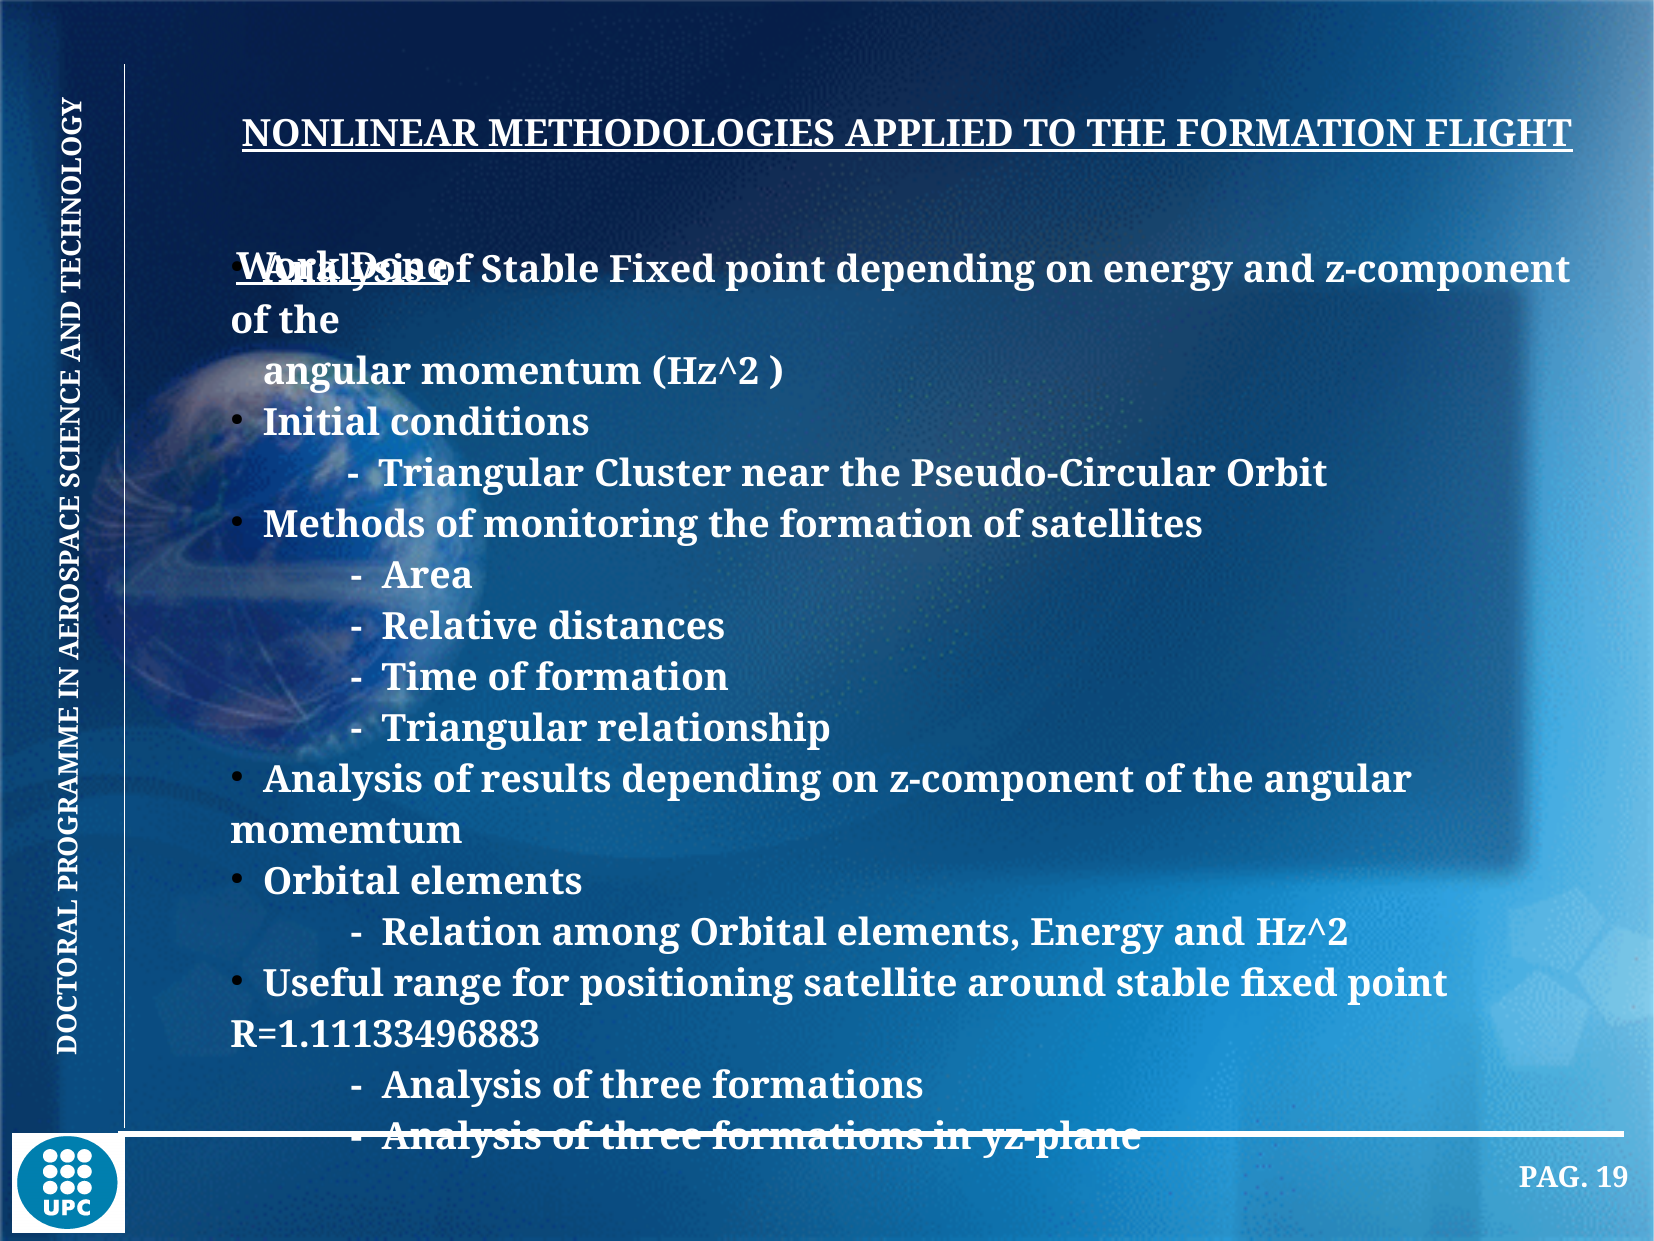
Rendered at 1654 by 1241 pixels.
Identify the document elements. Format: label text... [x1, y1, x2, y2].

picture [0, 0, 1654, 1241]
title DOCTORAL PROGRAMME IN AEROSPACE SCIENCE AND TECHNOLOGY [8, 88, 124, 1064]
title PAG. 19 [1505, 1116, 1642, 1237]
subtitle Analysis of Stable Fixed point depending on energy and z-component of the angular momentum (Hz^2 ) Initial conditions - Triangular Cluster near the Pseudo-Circular Orbit Methods of monitoring the formation of satellites - Area - Relative distances - Time of formation - Triangular relationship Analysis of results depending on z-component of the angular momemtum Orbital elements - Relation among Orbital elements, Energy and Hz^2 Useful range for positioning satellite around stable fixed point R=1.11133496883 - Analysis of three formations - Analysis of three formations in yz-plane [230, 295, 1589, 1111]
title NONLINEAR METHODOLOGIES APPLIED TO THE FORMATION FLIGHT [147, 59, 1654, 180]
title Work Done [236, 204, 987, 325]
